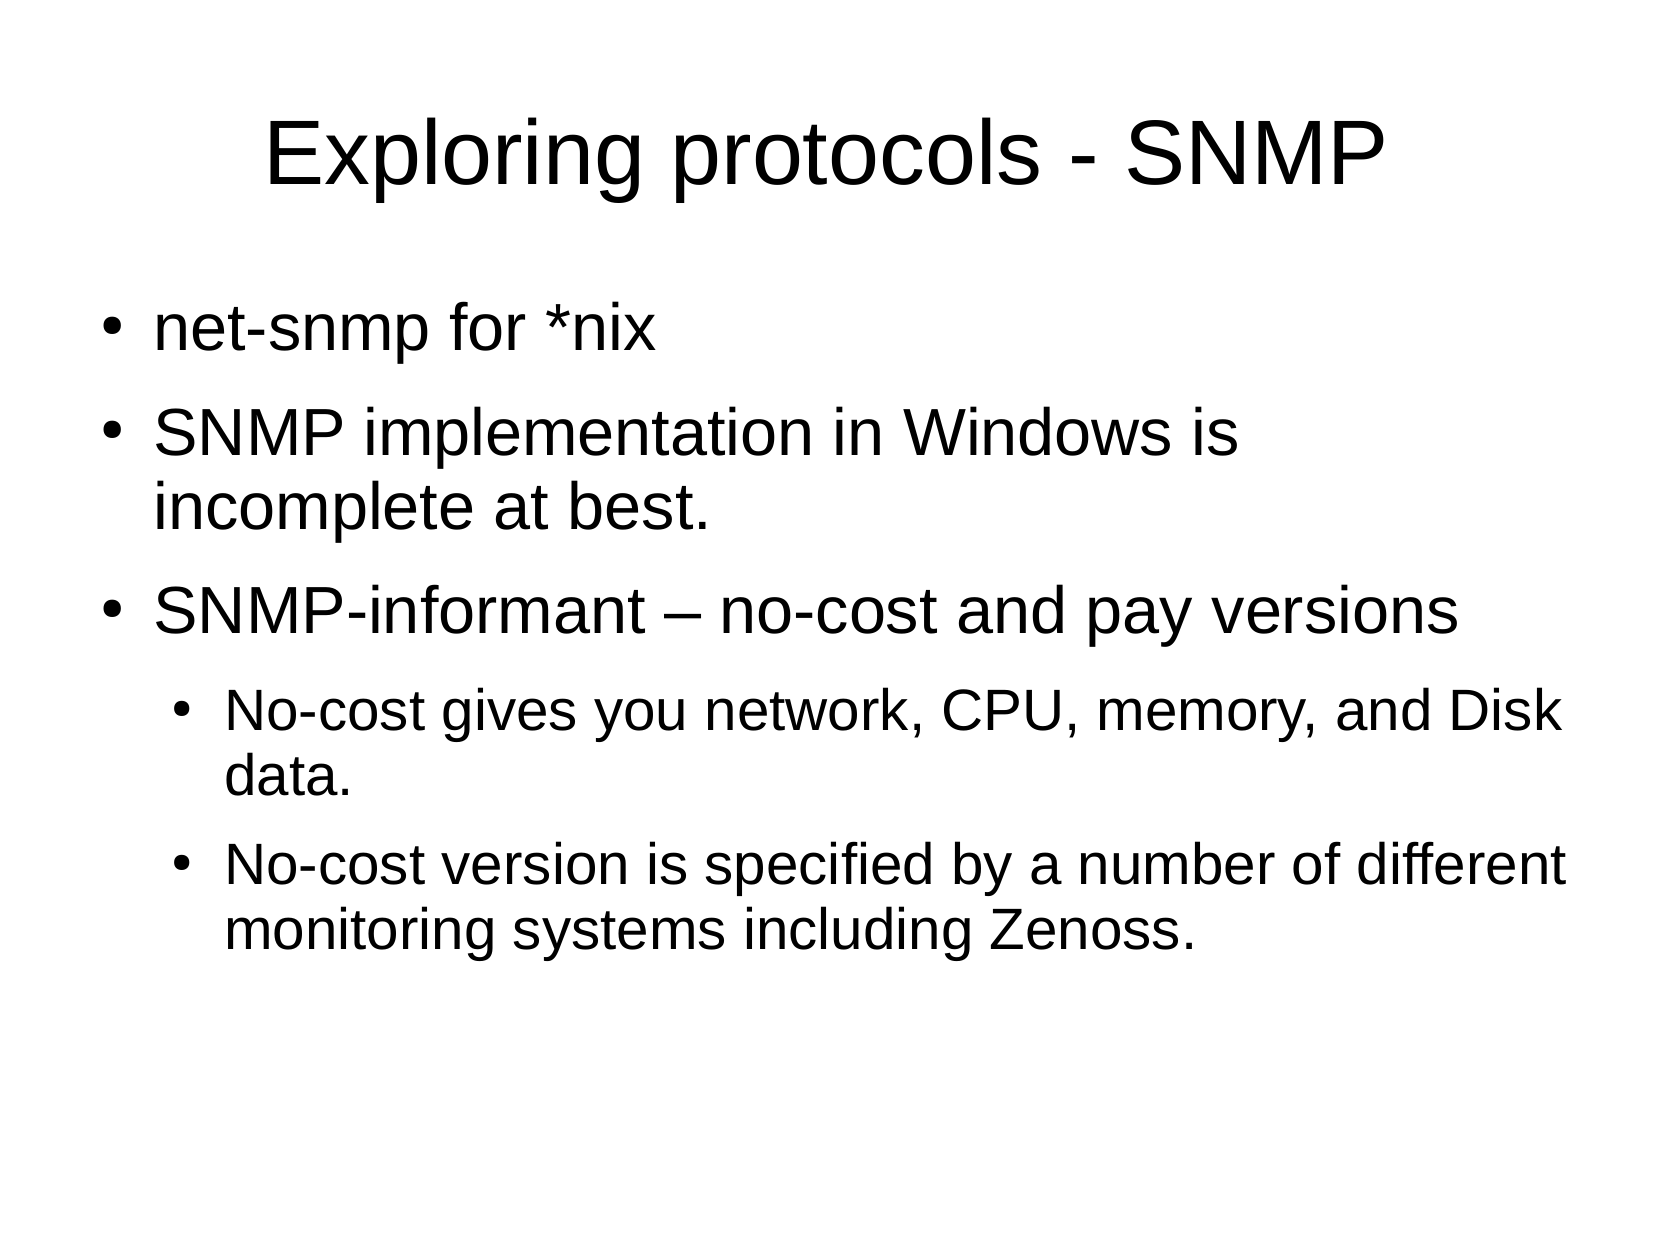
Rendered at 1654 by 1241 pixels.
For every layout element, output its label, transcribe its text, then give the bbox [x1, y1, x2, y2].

list net-snmp for *nix SNMP implementation in Windows is incomplete at best. SNMP-informant – no-cost and pay versions No-cost gives you network, CPU, memory, and Disk data. No-cost version is specified by a number of different monitoring systems including Zenoss. [82, 290, 1571, 1109]
title Exploring protocols - SNMP [82, 49, 1571, 257]
